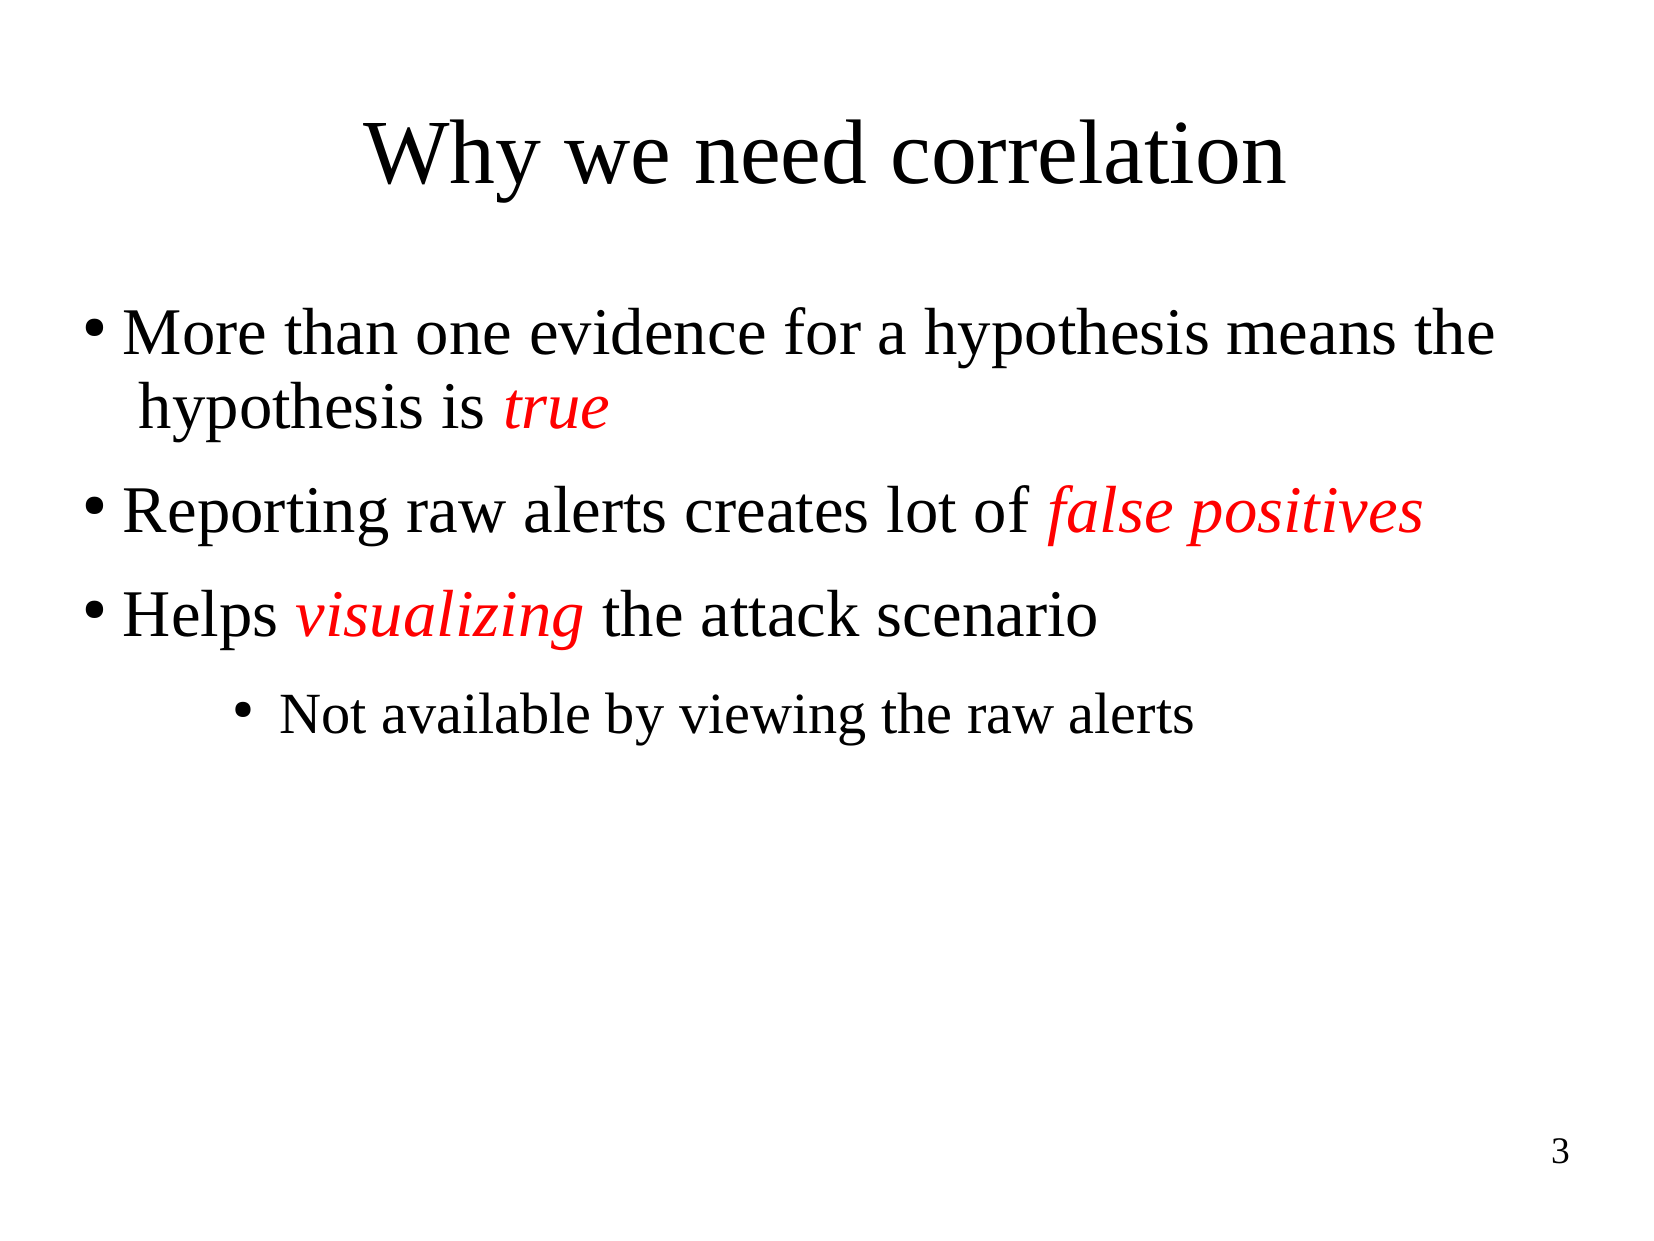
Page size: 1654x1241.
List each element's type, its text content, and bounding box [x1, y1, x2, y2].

title Why we need correlation [82, 56, 1570, 249]
list More than one evidence for a hypothesis means the hypothesis is true Reporting raw alerts creates lot of false positives Helps visualizing the attack scenario Not available by viewing the raw alerts [82, 290, 1570, 1109]
